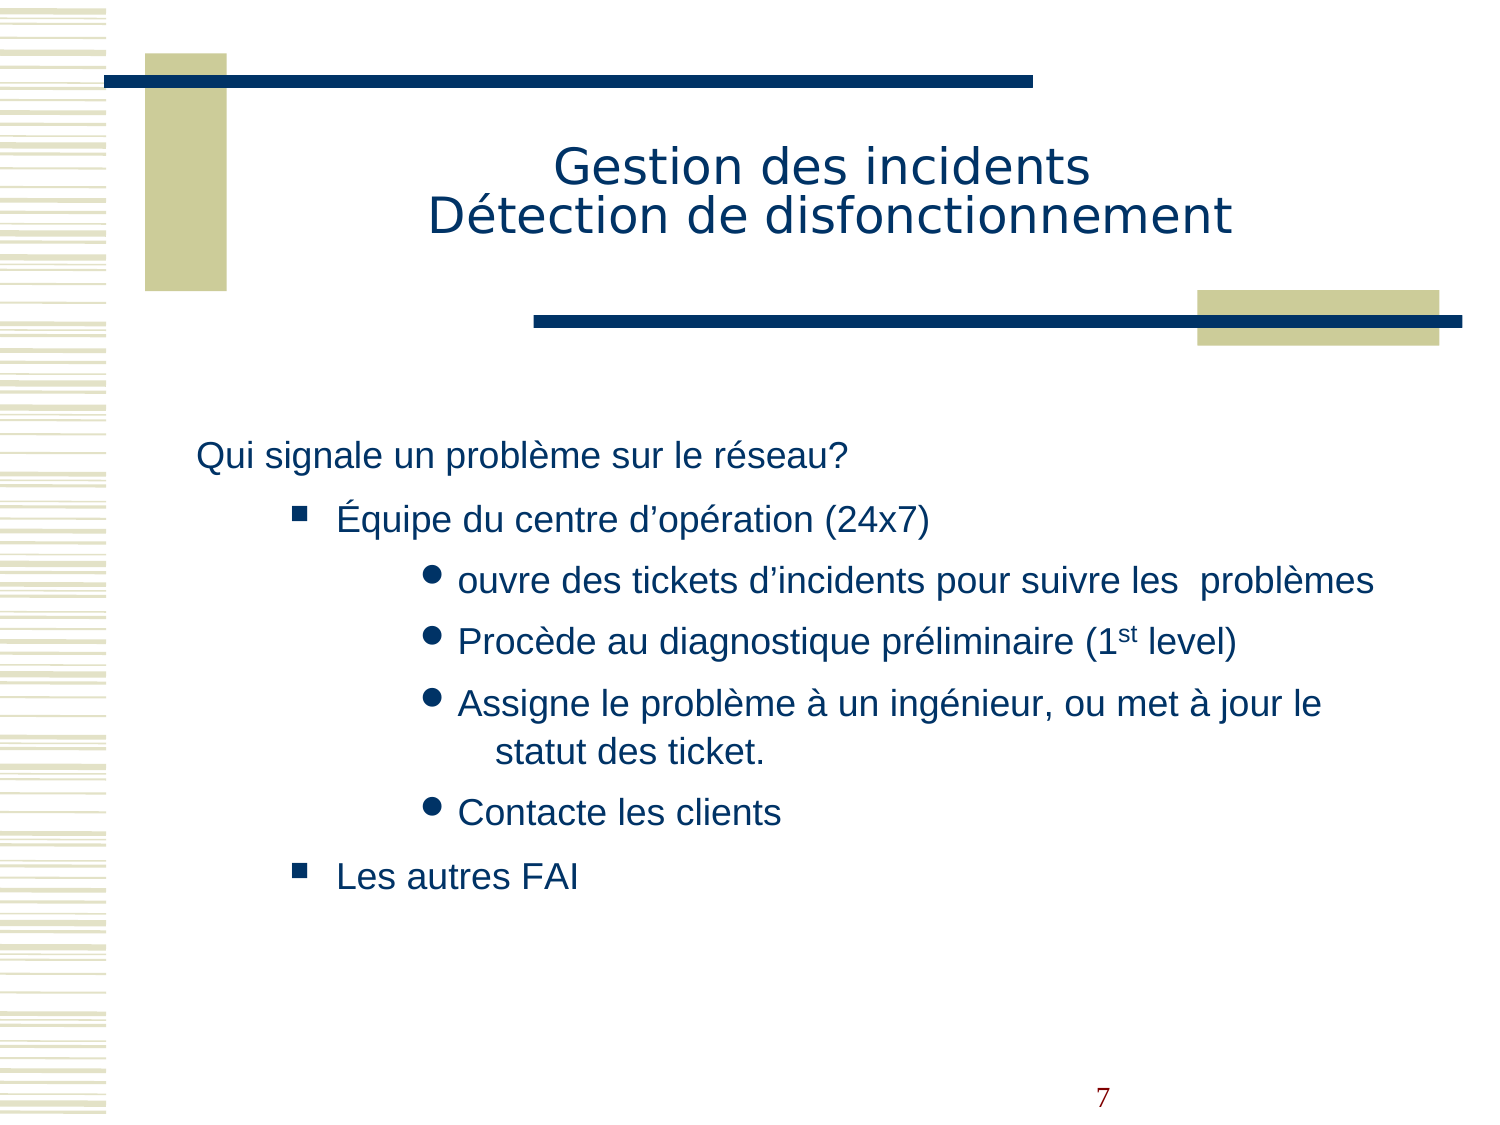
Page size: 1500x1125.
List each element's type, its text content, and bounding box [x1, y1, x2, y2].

title Gestion des incidents Détection de disfonctionnement [225, 99, 1437, 289]
list Qui signale un problème sur le réseau? Équipe du centre d’opération (24x7) ouvre des tickets d’incidents pour suivre les problèmes Procède au diagnostique préliminaire (1st level) Assigne le problème à un ingénieur, ou met à jour le statut des ticket. Contacte les clients Les autres FAI [125, 412, 1432, 1051]
